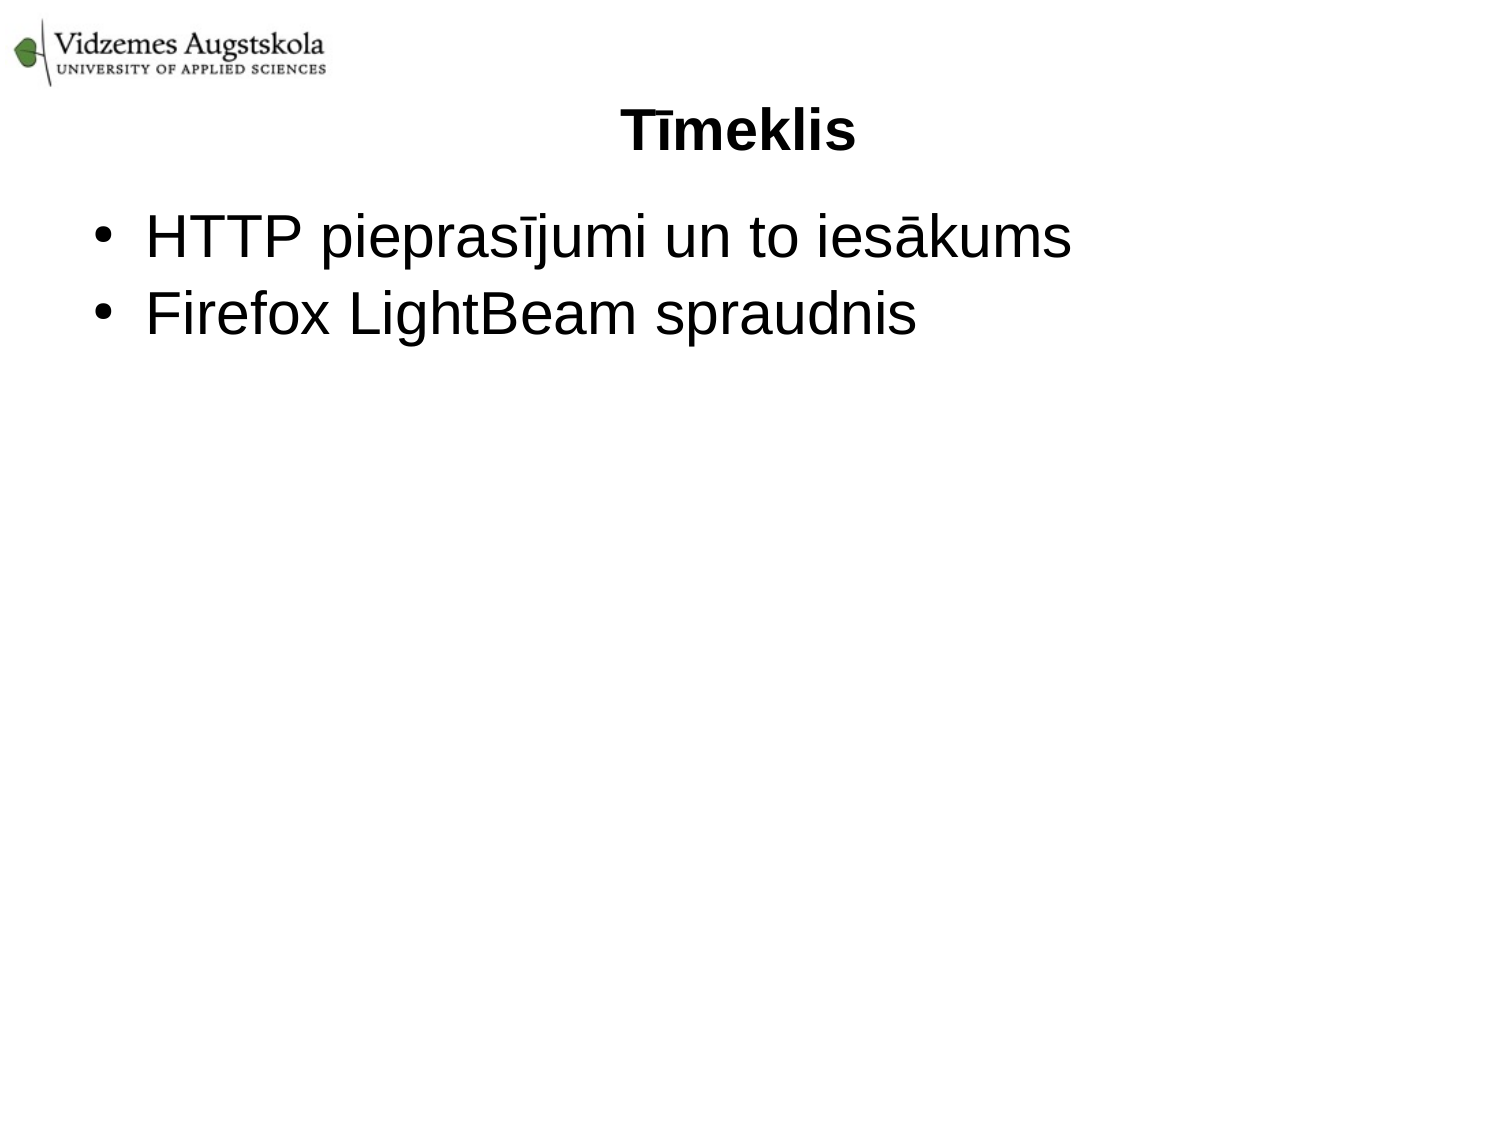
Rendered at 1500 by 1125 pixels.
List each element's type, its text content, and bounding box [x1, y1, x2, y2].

title Tīmeklis [85, 87, 1372, 177]
picture [5, 2, 334, 102]
list HTTP pieprasījumi un to iesākums Firefox LightBeam spraudnis [75, 204, 1395, 1075]
